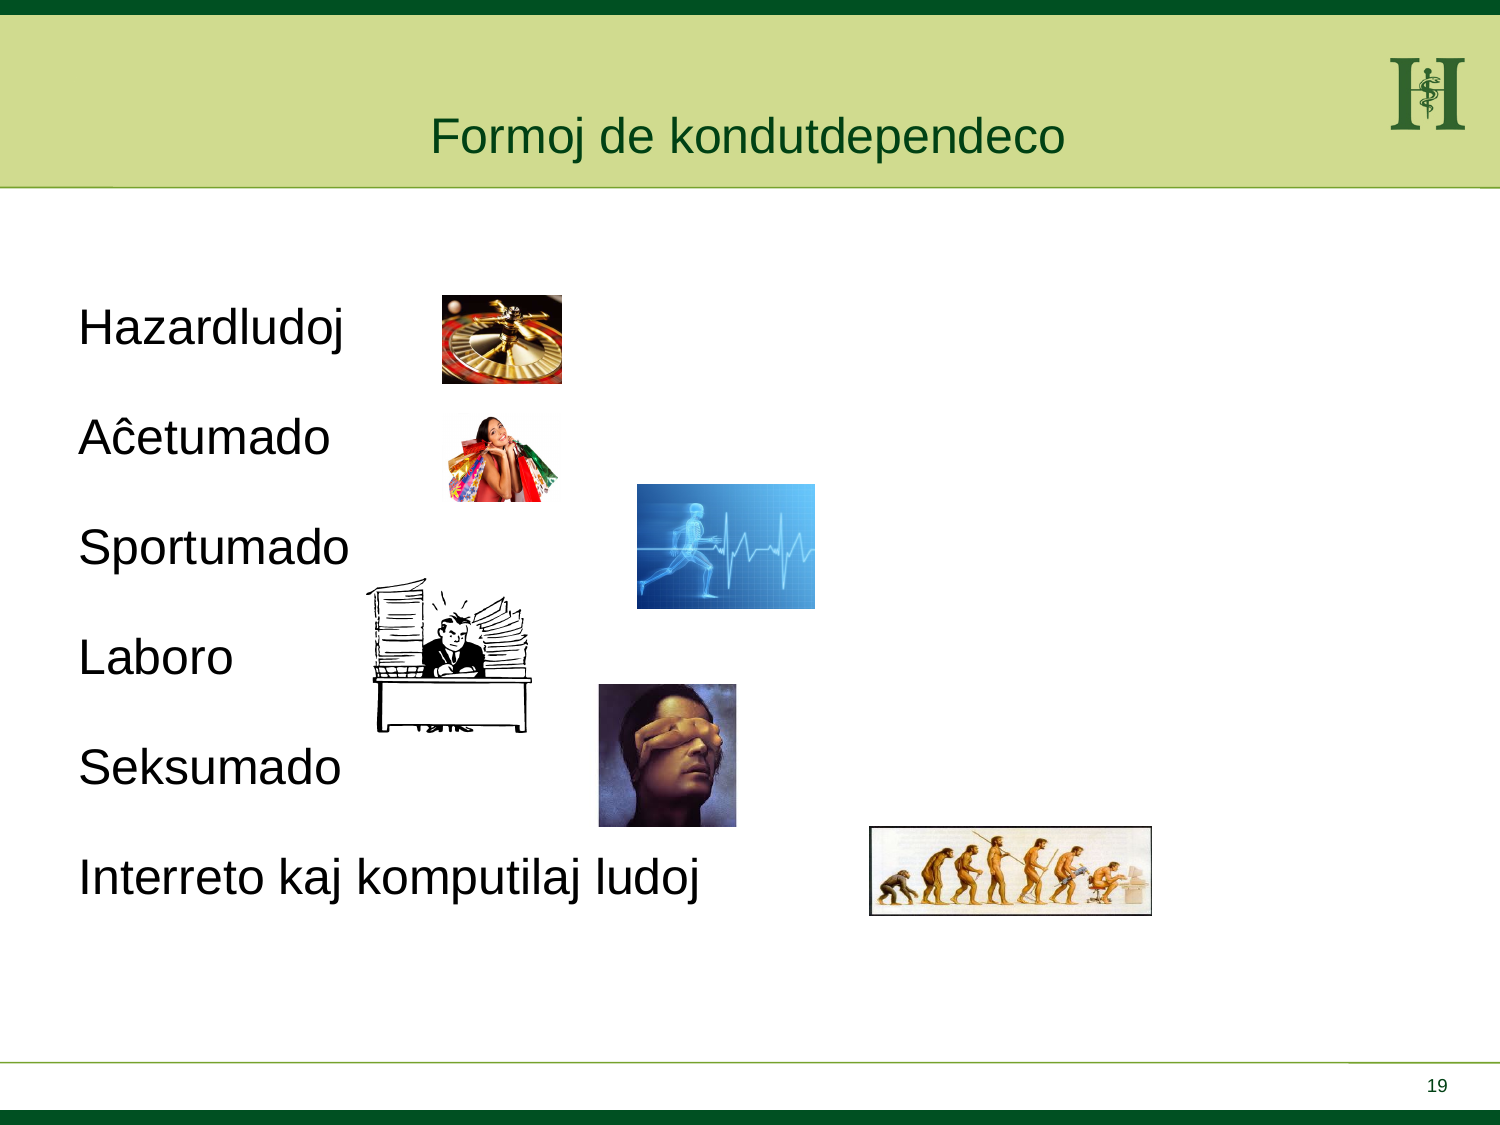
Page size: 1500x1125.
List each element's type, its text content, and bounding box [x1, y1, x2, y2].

picture [578, 684, 756, 827]
picture [869, 826, 1152, 916]
list Hazardludoj Aĉetumado Sportumado Laboro Seksumado Interreto kaj komputilaj ludoj [55, 177, 1447, 1023]
picture [637, 484, 815, 609]
title Formoj de kondutdependeco [52, 9, 1445, 172]
picture [366, 578, 532, 733]
picture [442, 295, 562, 384]
picture [442, 413, 561, 502]
picture [0, 15, 1500, 186]
